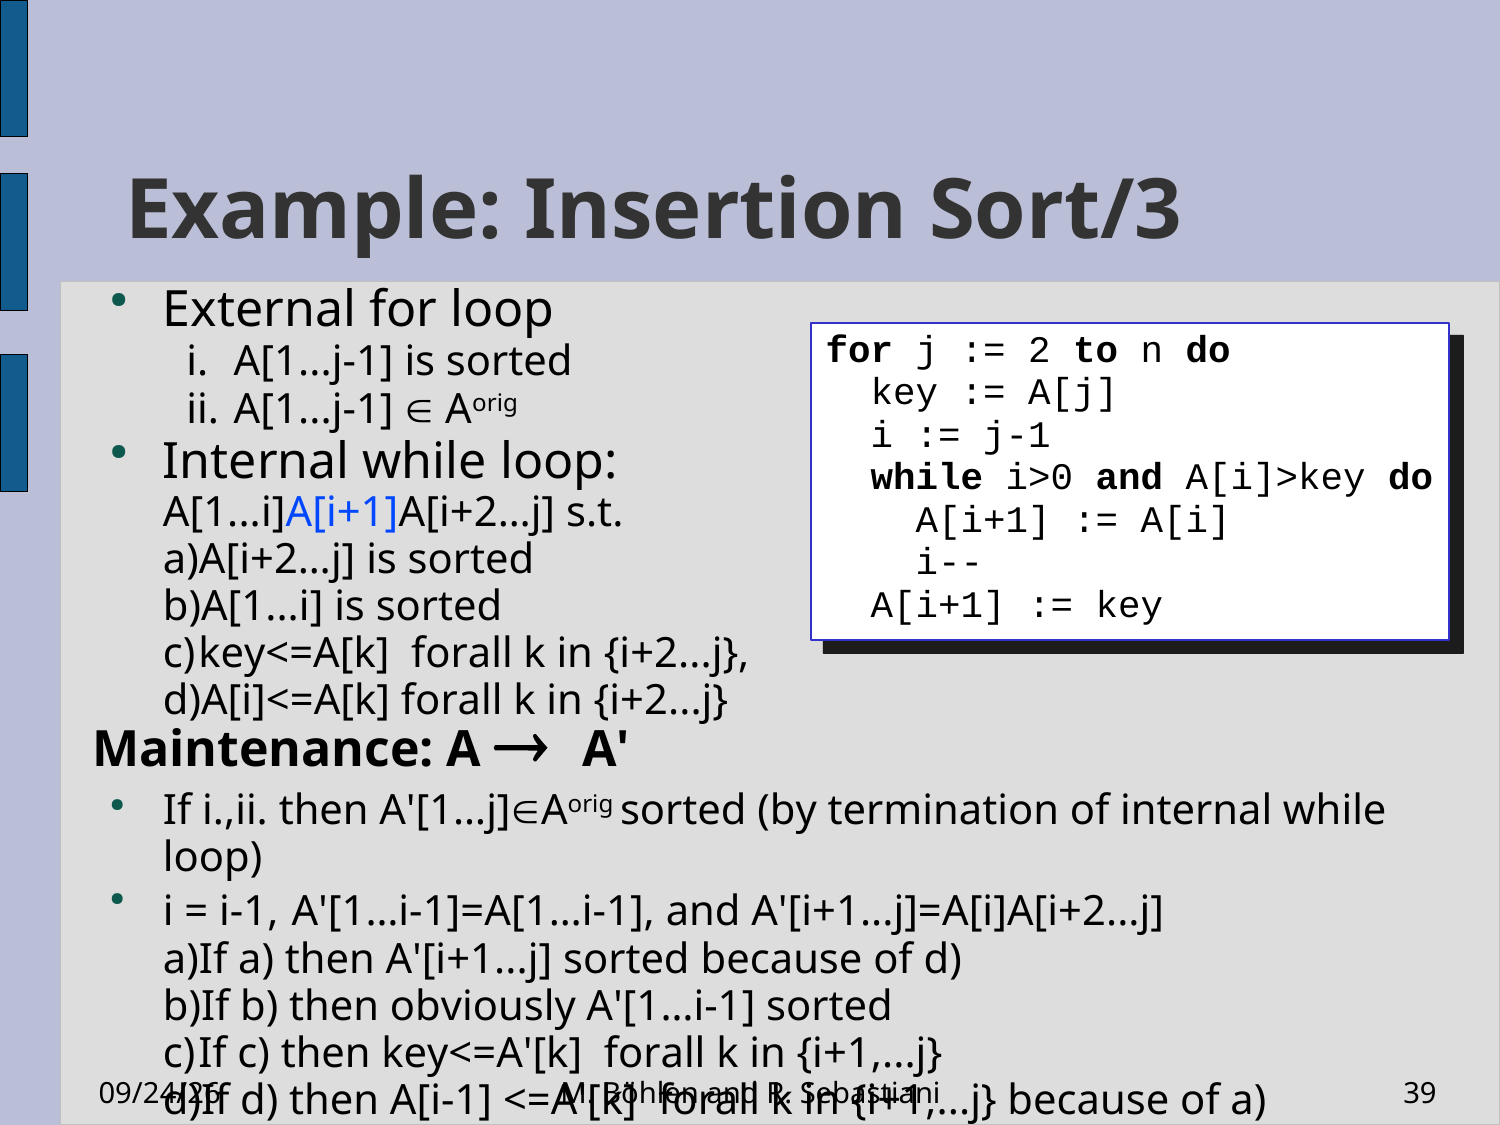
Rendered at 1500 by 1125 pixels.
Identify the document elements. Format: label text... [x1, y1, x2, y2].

text_box for j := 2 to n do key := A[j] i := j-1 while i>0 and A[i]>key do A[i+1] := A[i] i-- A[i+1] := key [810, 323, 1450, 696]
title Example: Insertion Sort/3 [110, 67, 1392, 271]
list External for loop A[1...j-1] is sorted A[1...j-1]  Aorig Internal while loop: A[1...i]A[i+1]A[i+2…j] s.t. A[i+2…j] is sorted A[1...i] is sorted key<=A[k] forall k in {i+2...j}, A[i]<=A[k] forall k in {i+2...j} Maintenance: A  A' If i.,ii. then A'[1…j]Aorig sorted (by termination of internal while loop) i = i-1, A'[1…i-1]=A[1…i-1], and A'[i+1...j]=A[i]A[i+2...j] If a) then A'[i+1...j] sorted because of d) If b) then obviously A'[1…i-1] sorted If c) then key<=A'[k] forall k in {i+1,...j} If d) then A[i-1] <=A'[k] forall k in {i+1,...j} because of a) [77, 284, 1478, 1125]
